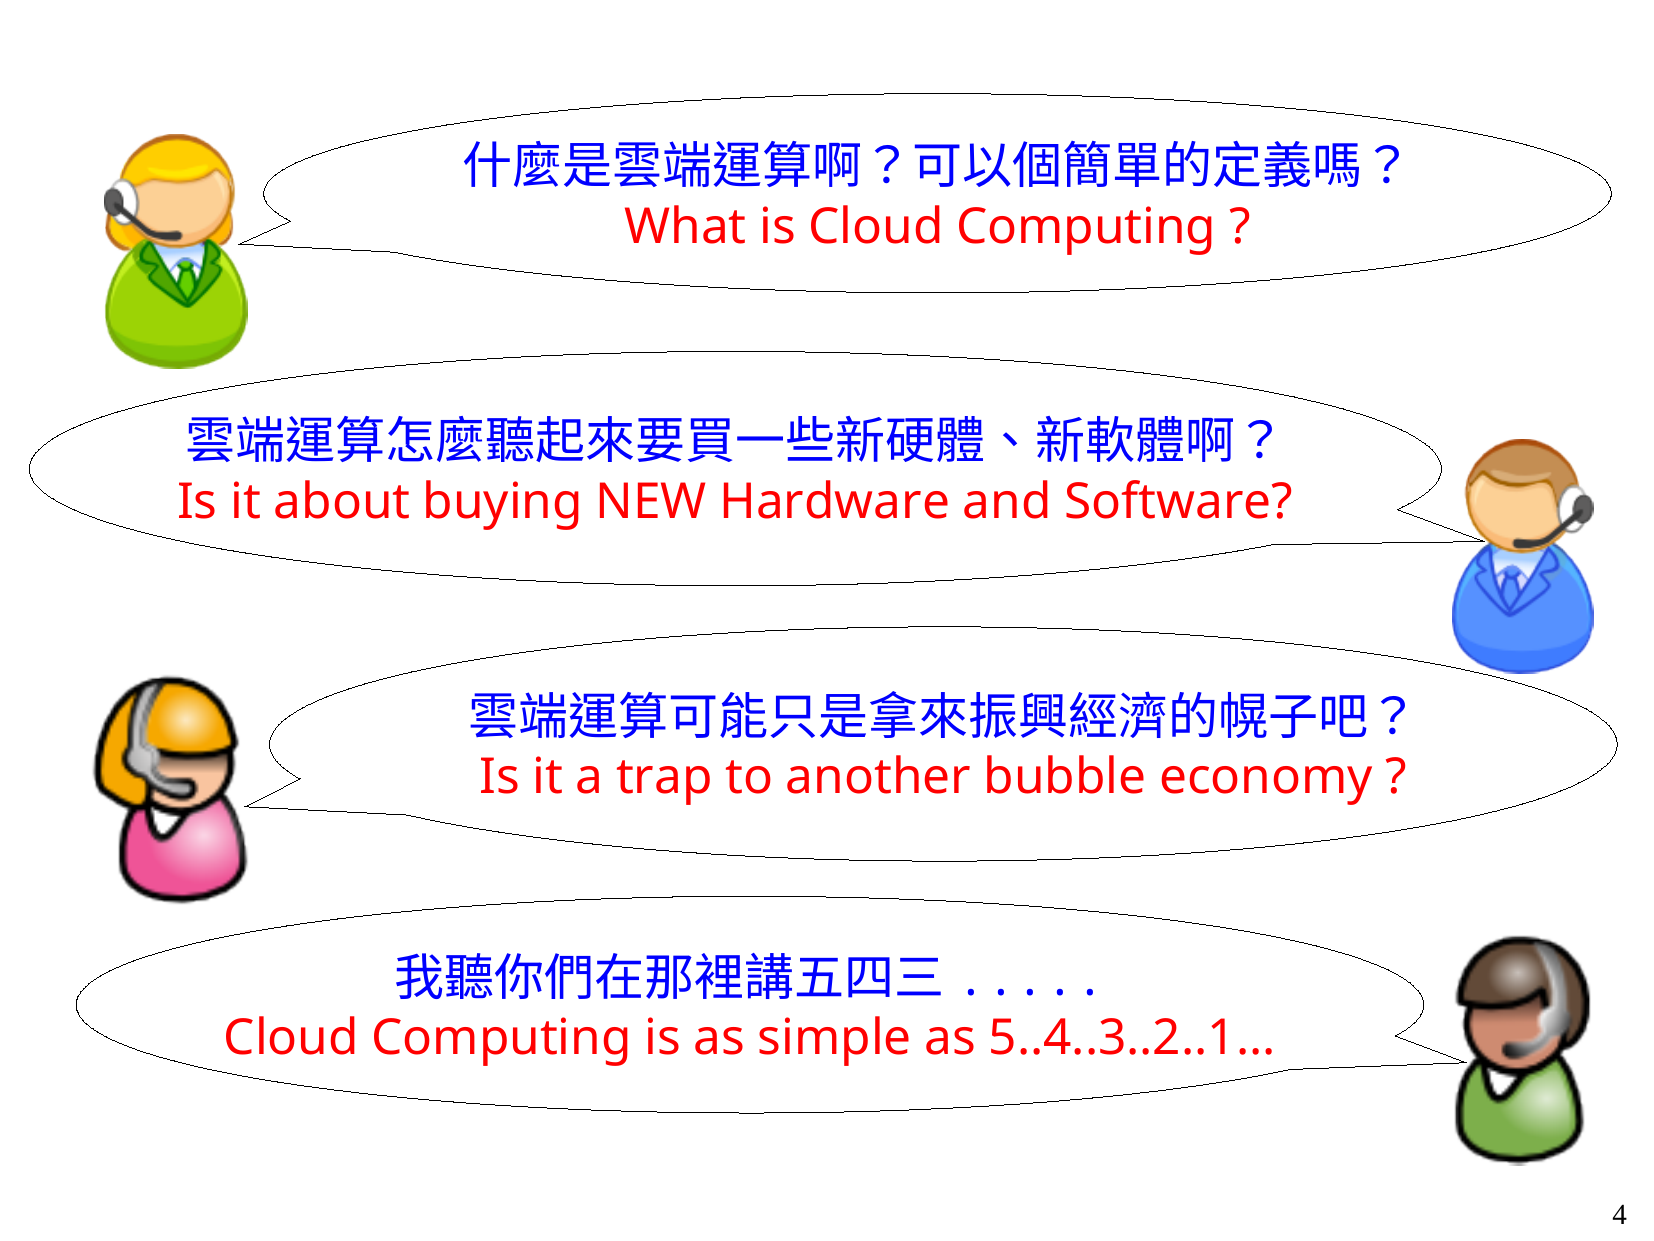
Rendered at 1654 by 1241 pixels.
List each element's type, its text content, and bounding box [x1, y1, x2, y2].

picture [58, 673, 293, 908]
text_box 我聽你們在那裡講五四三..... Cloud Computing is as simple as 5..4..3..2..1... [76, 896, 1467, 1114]
text_box 雲端運算怎麼聽起來要買一些新硬體、新軟體啊？ Is it about buying NEW Hardware and Software? [29, 351, 1485, 586]
picture [104, 134, 248, 370]
text_box 雲端運算可能只是拿來振興經濟的幌子吧？ Is it a trap to another bubble economy ? [244, 626, 1618, 862]
text_box 什麼是雲端運算啊？可以個簡單的定義嗎？ What is Cloud Computing ? [238, 93, 1612, 293]
picture [1452, 439, 1594, 674]
picture [1406, 931, 1641, 1166]
